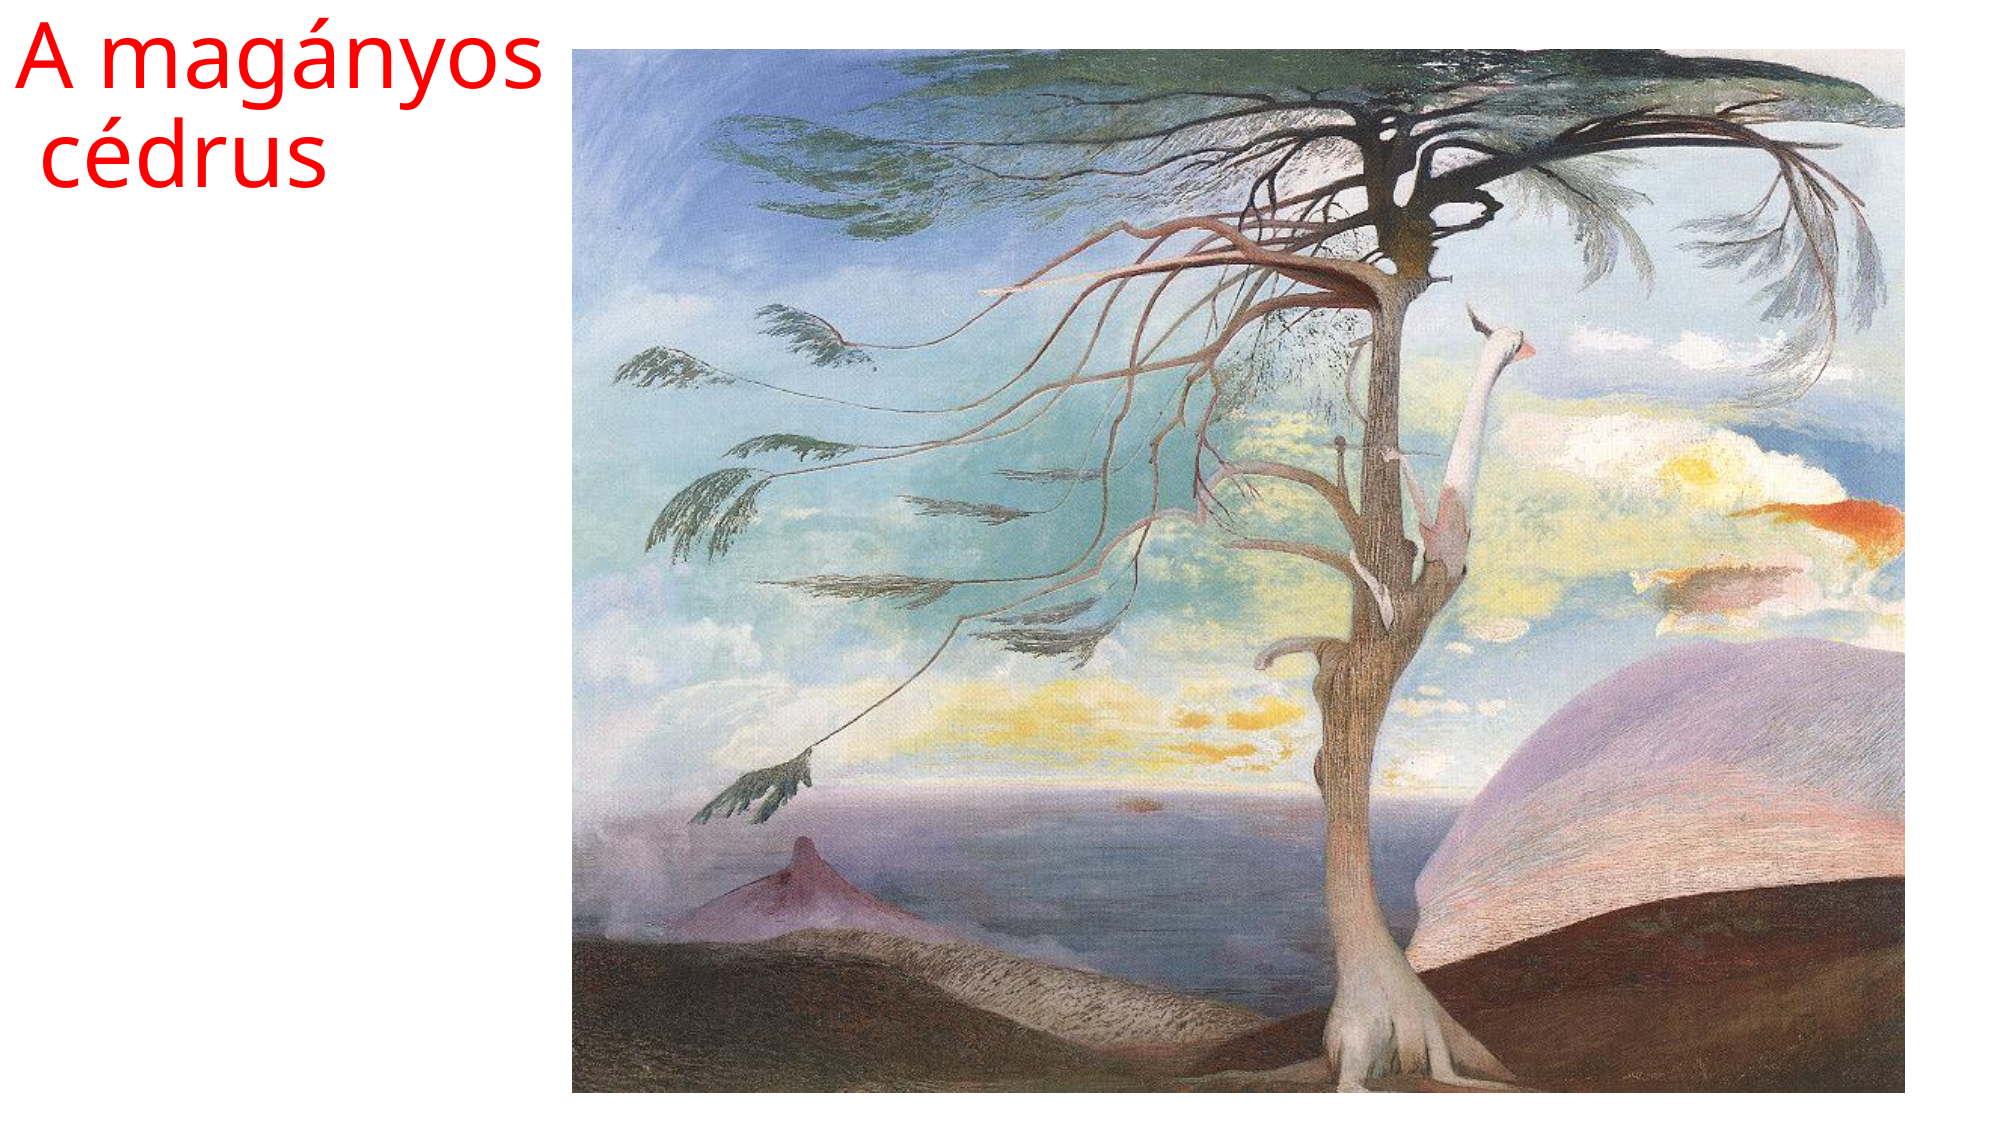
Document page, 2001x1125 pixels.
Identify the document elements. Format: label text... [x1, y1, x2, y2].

picture [572, 49, 1905, 1093]
title A magányos cédrus [0, 0, 1726, 218]
